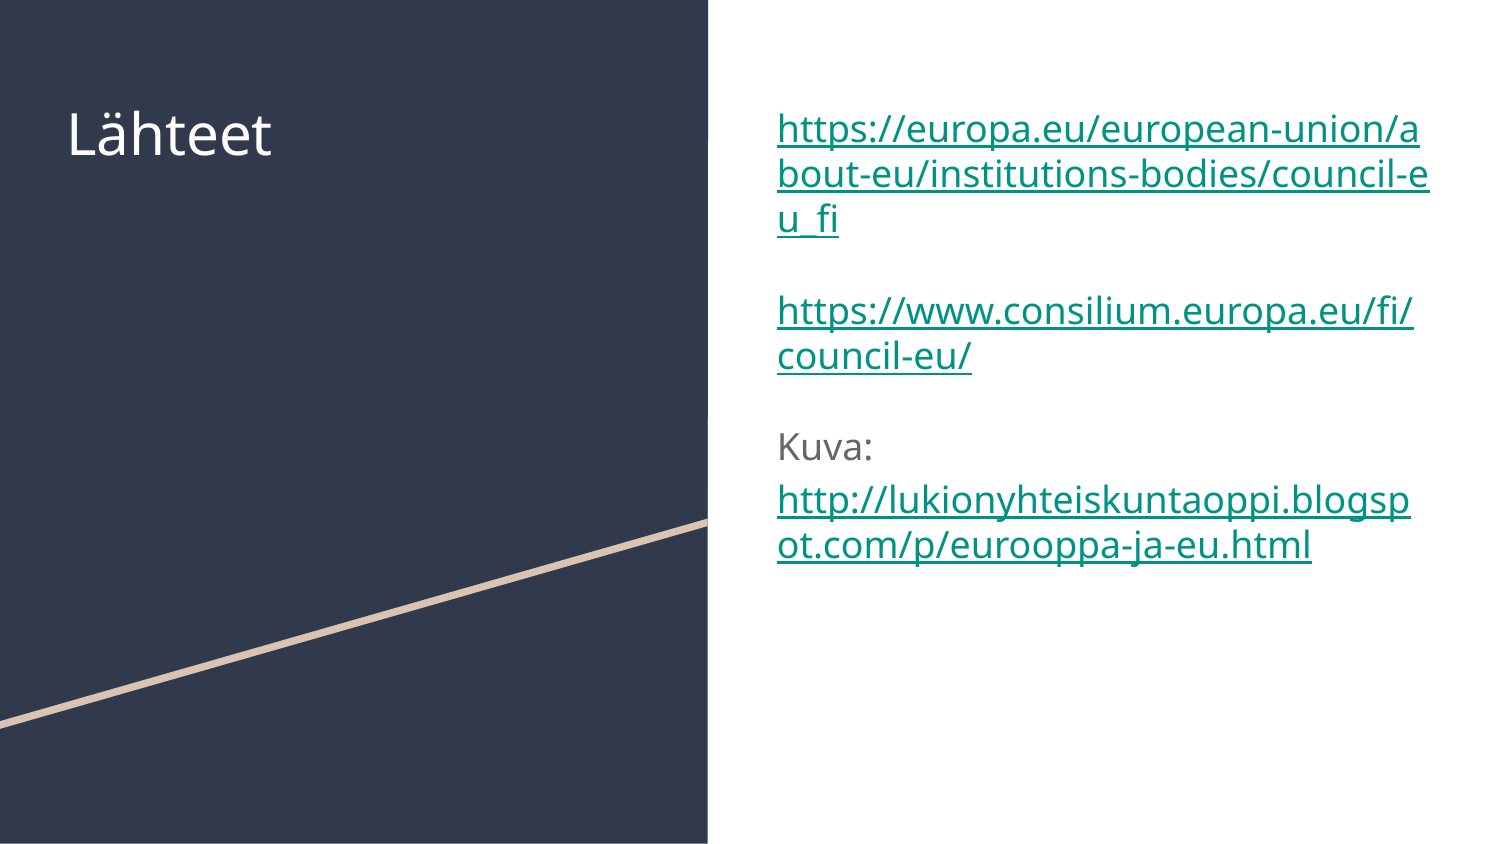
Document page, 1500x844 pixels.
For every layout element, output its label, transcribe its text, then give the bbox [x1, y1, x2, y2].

title Lähteet [51, 82, 660, 494]
list https://europa.eu/european-union/about-eu/institutions-bodies/council-eu_fi https://www.consilium.europa.eu/fi/council-eu/ Kuva: http://lukionyhteiskuntaoppi.blogspot.com/p/eurooppa-ja-eu.html [761, 82, 1446, 755]
